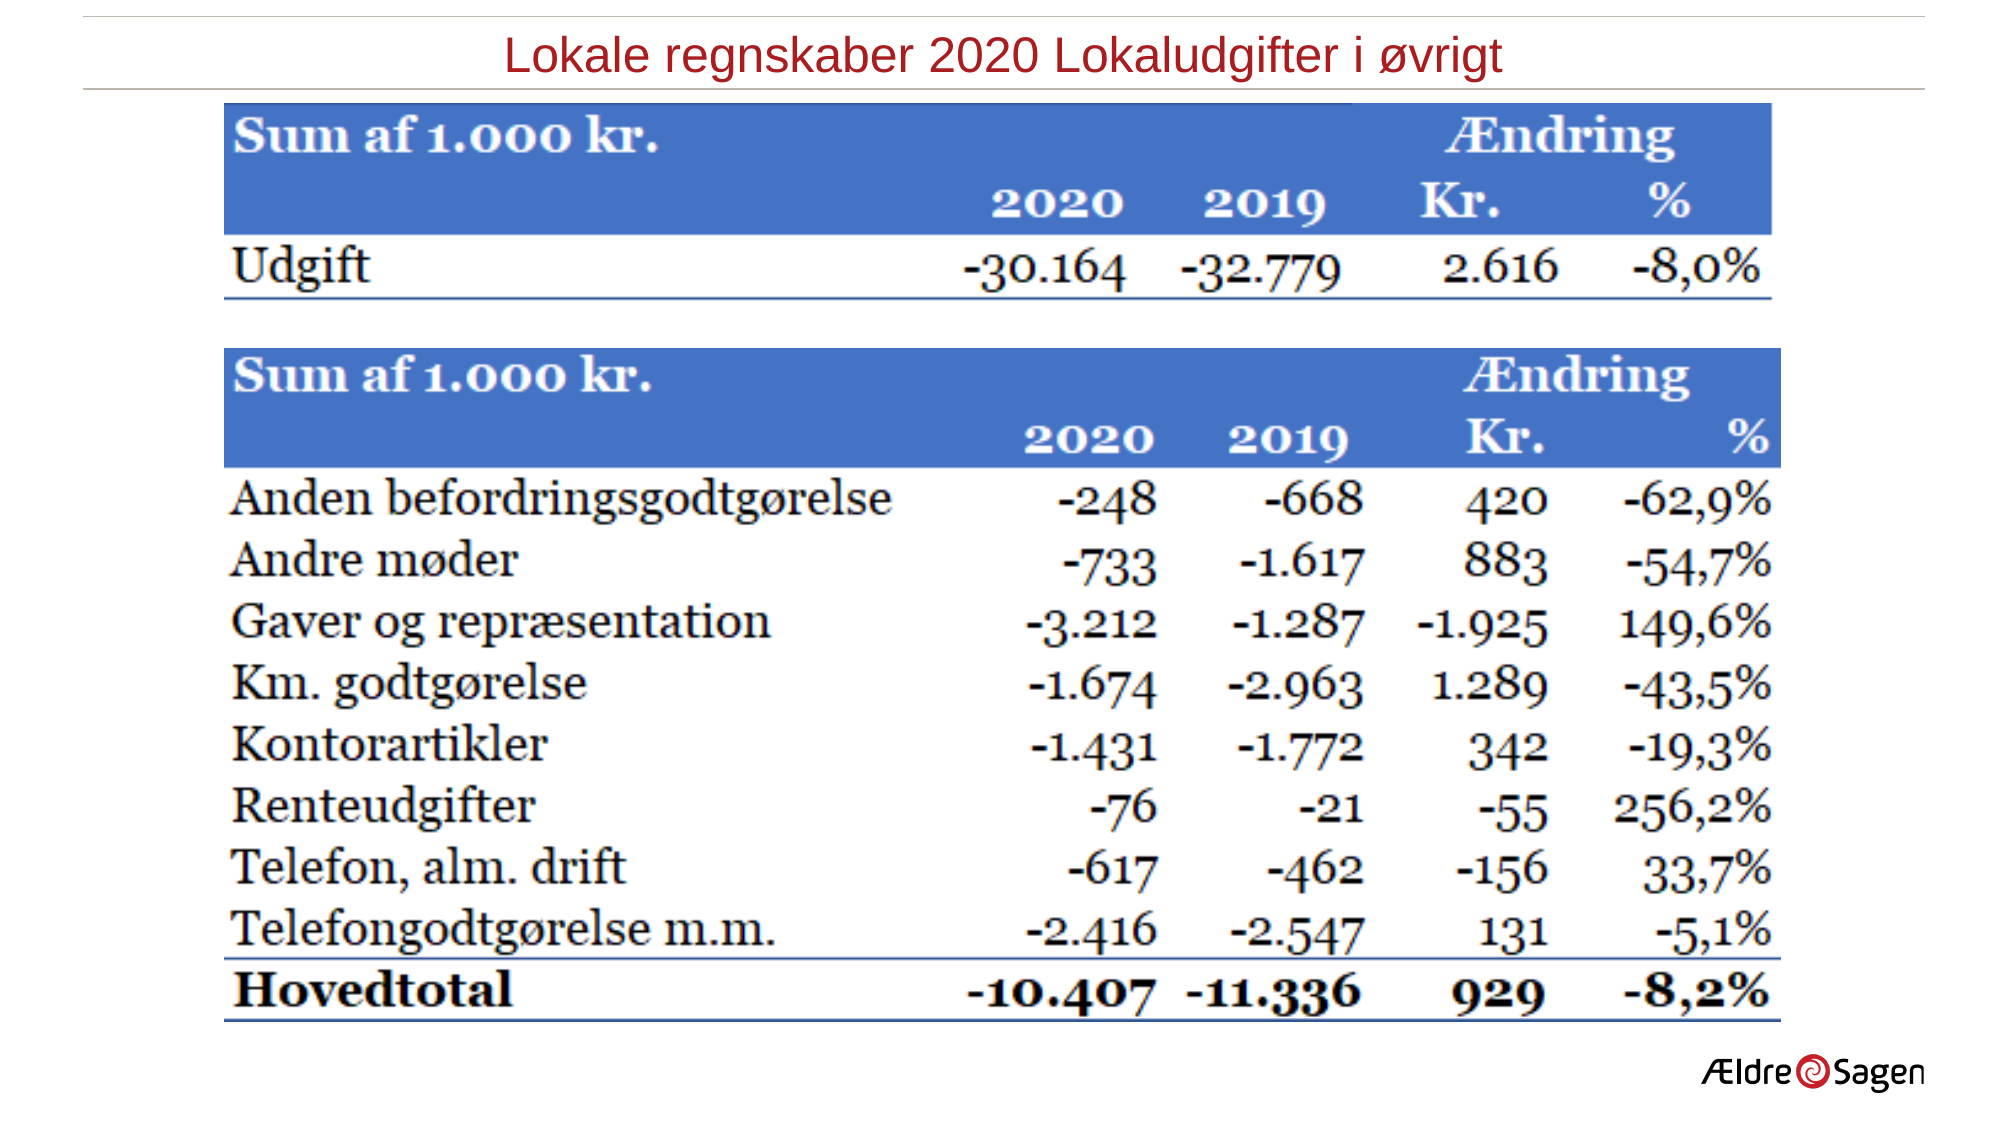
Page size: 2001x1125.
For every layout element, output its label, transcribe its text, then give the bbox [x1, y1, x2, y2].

picture [224, 348, 1781, 1022]
picture [224, 103, 1775, 303]
text_box Lokale regnskaber 2020 Lokaludgifter i øvrigt [82, 14, 1925, 92]
